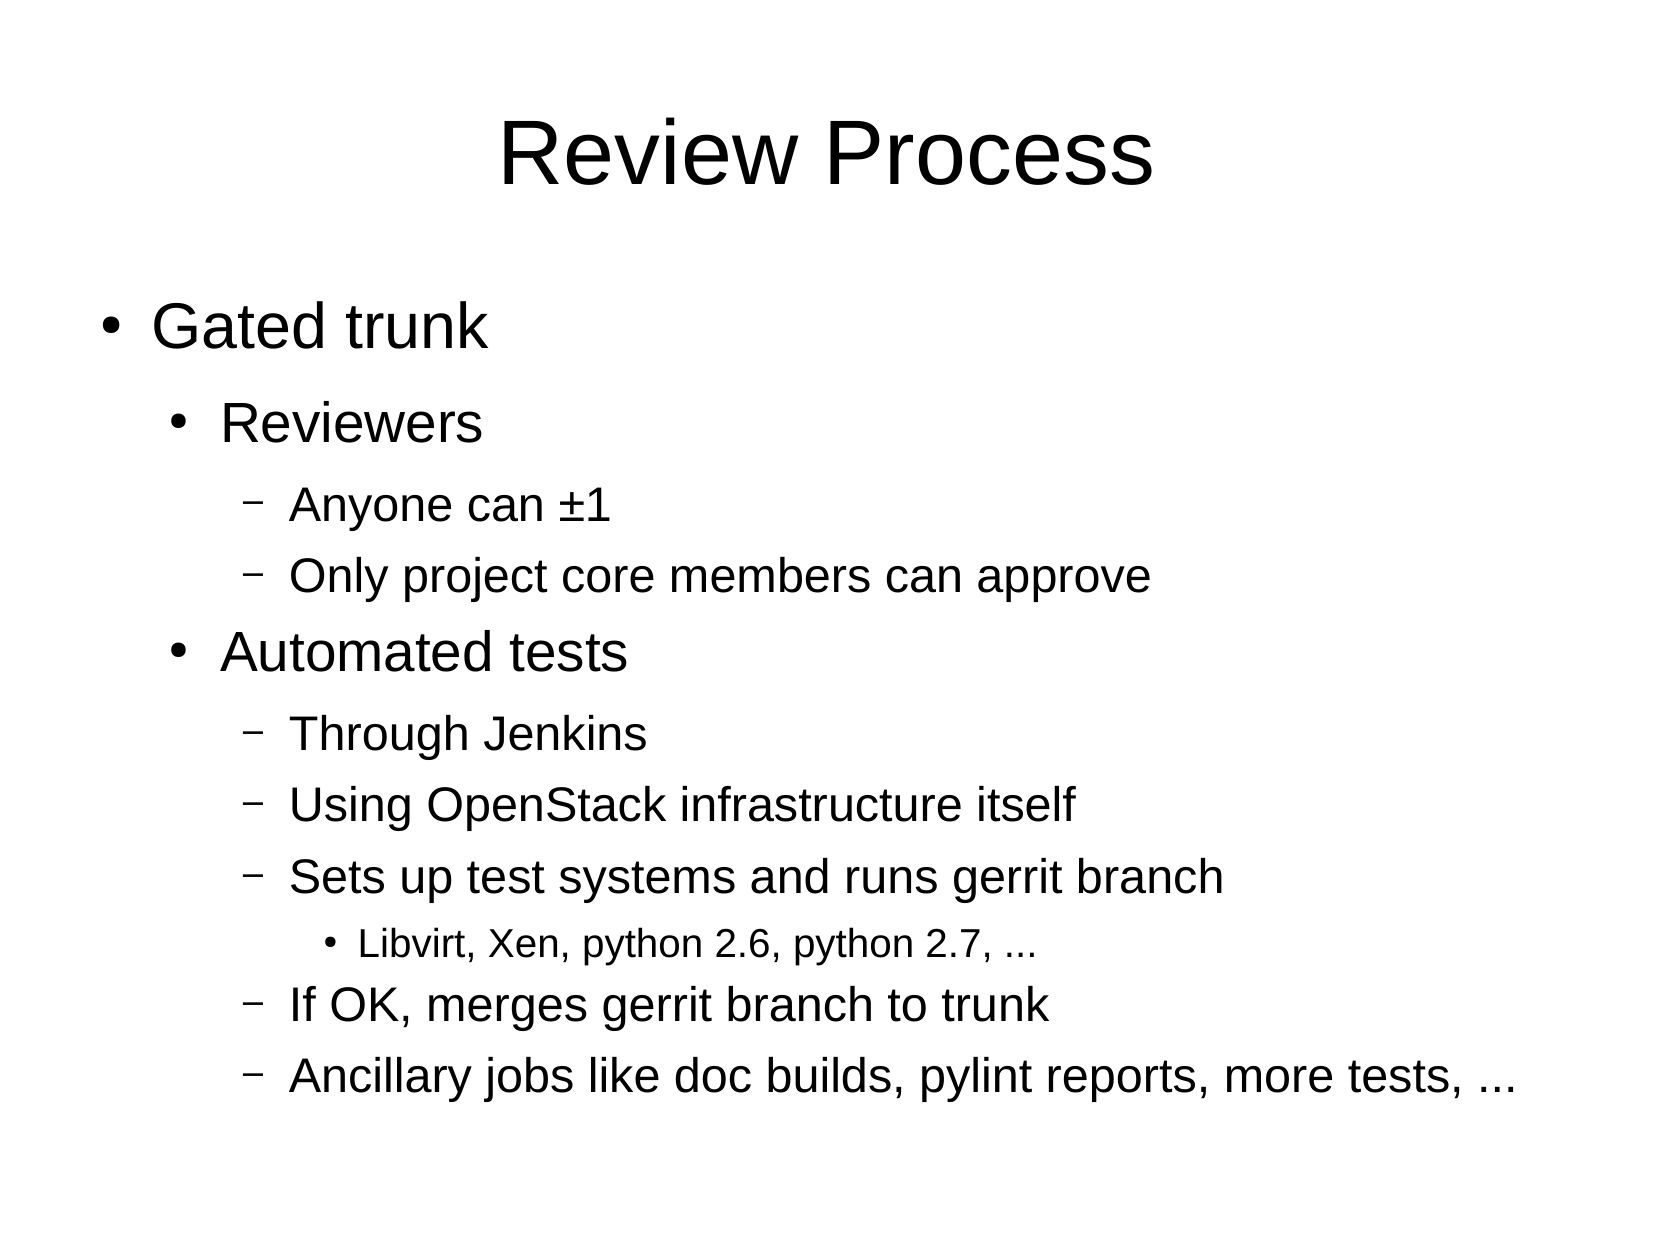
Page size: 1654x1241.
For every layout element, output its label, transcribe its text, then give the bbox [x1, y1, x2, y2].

list Gated trunk Reviewers Anyone can ±1 Only project core members can approve Automated tests Through Jenkins Using OpenStack infrastructure itself Sets up test systems and runs gerrit branch Libvirt, Xen, python 2.6, python 2.7, ... If OK, merges gerrit branch to trunk Ancillary jobs like doc builds, pylint reports, more tests, ... [82, 290, 1571, 1109]
title Review Process [82, 49, 1571, 257]
